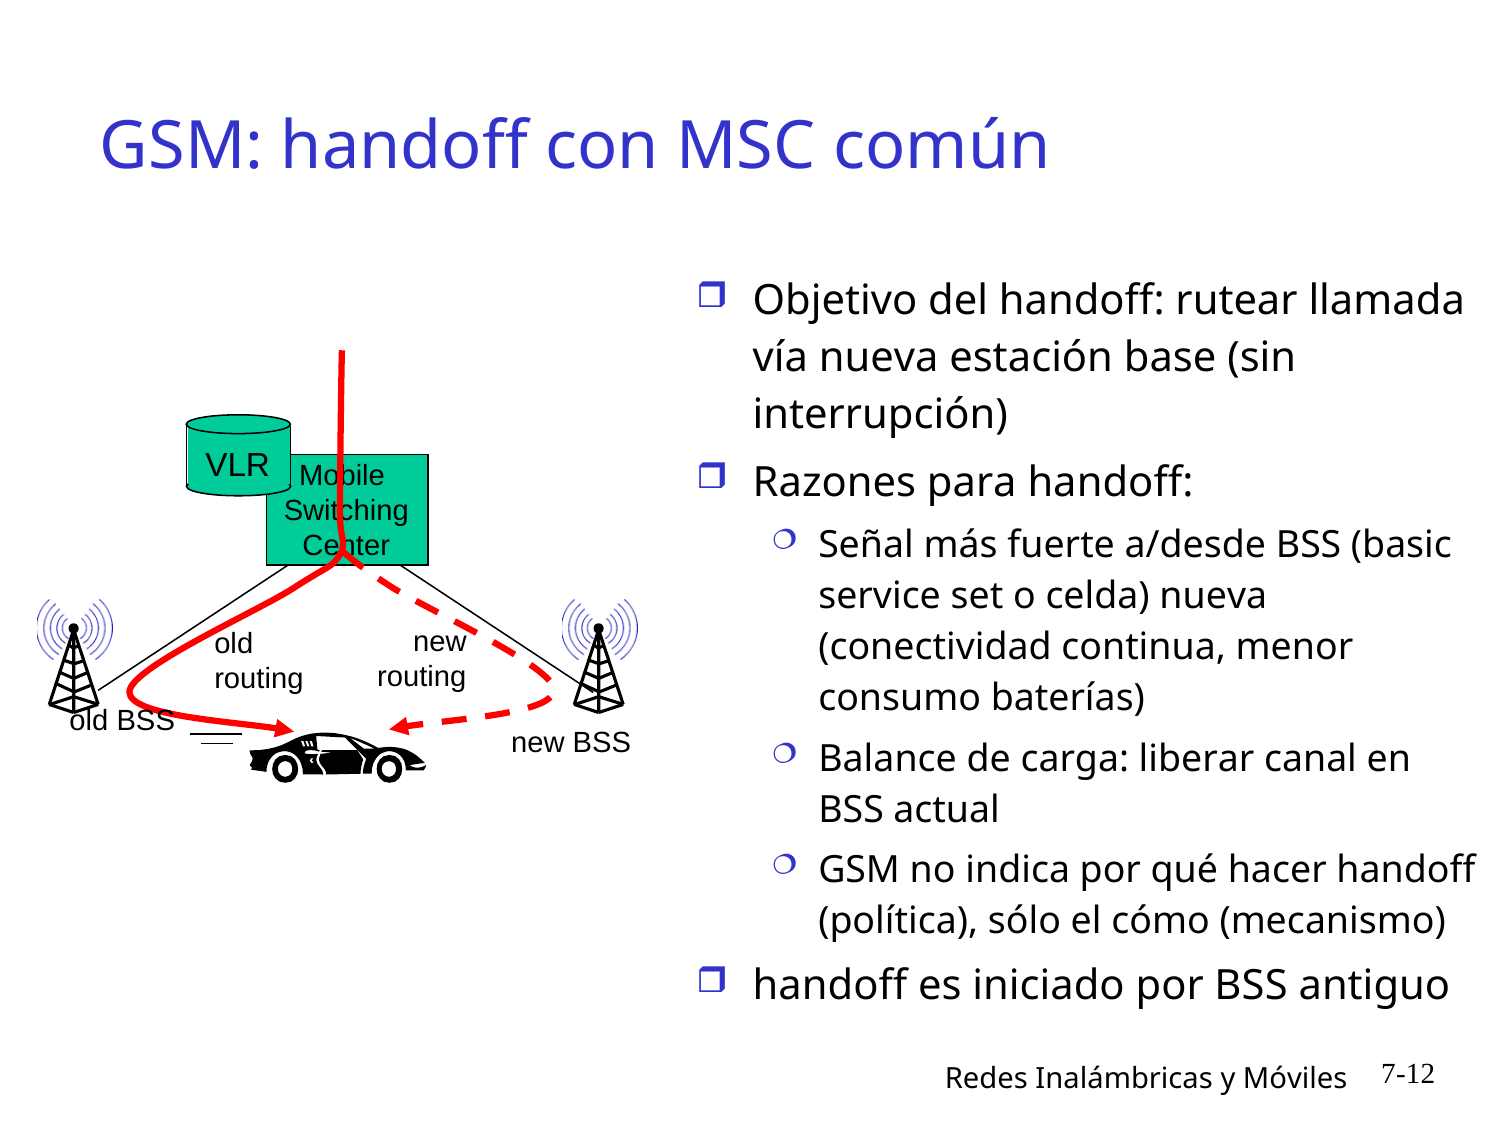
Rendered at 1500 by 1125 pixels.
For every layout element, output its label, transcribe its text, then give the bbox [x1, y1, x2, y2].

text_box old BSS [76, 693, 95, 701]
text_box [69, 624, 78, 633]
text_box VLR [190, 435, 286, 492]
picture [562, 599, 638, 660]
text_box GSM: handoff con MSC común [85, 47, 1361, 236]
text_box Mobile Switching Center [266, 448, 339, 570]
picture [249, 726, 427, 783]
text_box old routing [199, 616, 319, 702]
text_box Mobile Switching Center [343, 448, 427, 570]
text_box new routing [362, 614, 482, 700]
picture [37, 599, 113, 660]
text_box [594, 624, 603, 633]
text_box old BSS [54, 693, 190, 745]
text_box old BSS [54, 693, 72, 701]
text_box new BSS [496, 715, 647, 766]
list Objetivo del handoff: rutear llamada vía nueva estación base (sin interrupción) Razones para handoff: Señal más fuerte a/desde BSS (basic service set o celda) nueva (conectividad continua, menor consumo baterías) Balance de carga: liberar canal en BSS actual GSM no indica por qué hacer handoff (política), sólo el cómo (mecanismo) handoff es iniciado por BSS antiguo [681, 262, 1500, 1077]
